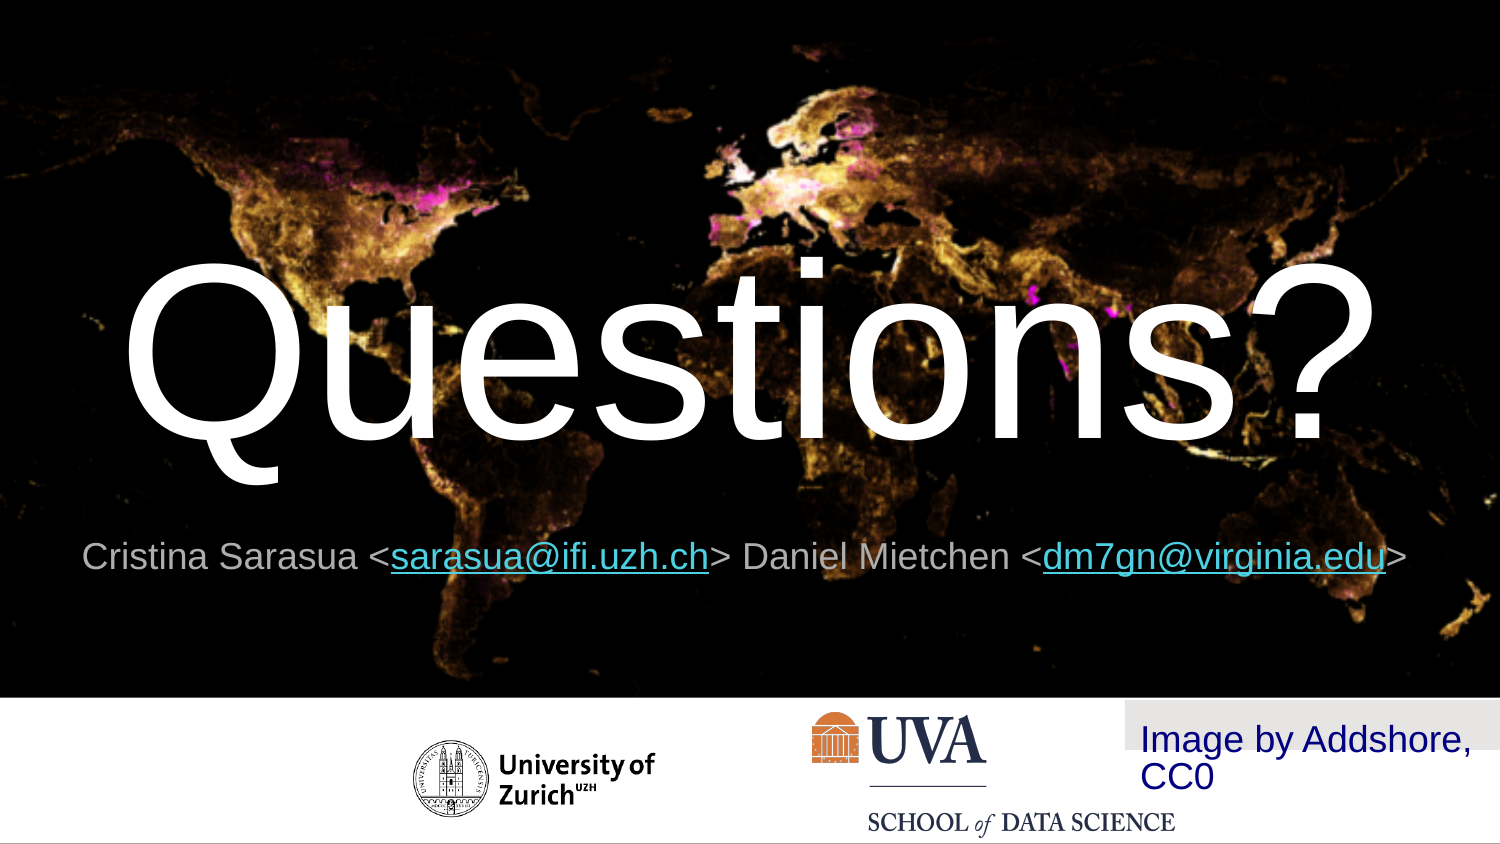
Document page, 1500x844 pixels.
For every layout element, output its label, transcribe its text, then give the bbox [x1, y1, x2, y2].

picture [812, 712, 1175, 838]
text_box [0, 697, 1500, 844]
picture [412, 739, 659, 818]
picture [0, 0, 1500, 697]
text_box Image by Addshore, CC0 [1124, 699, 1500, 750]
list Cristina Sarasua <sarasua@ifi.uzh.ch> Daniel Mietchen <dm7gn@virginia.edu> [51, 517, 1449, 611]
title Questions? [51, 181, 1449, 504]
